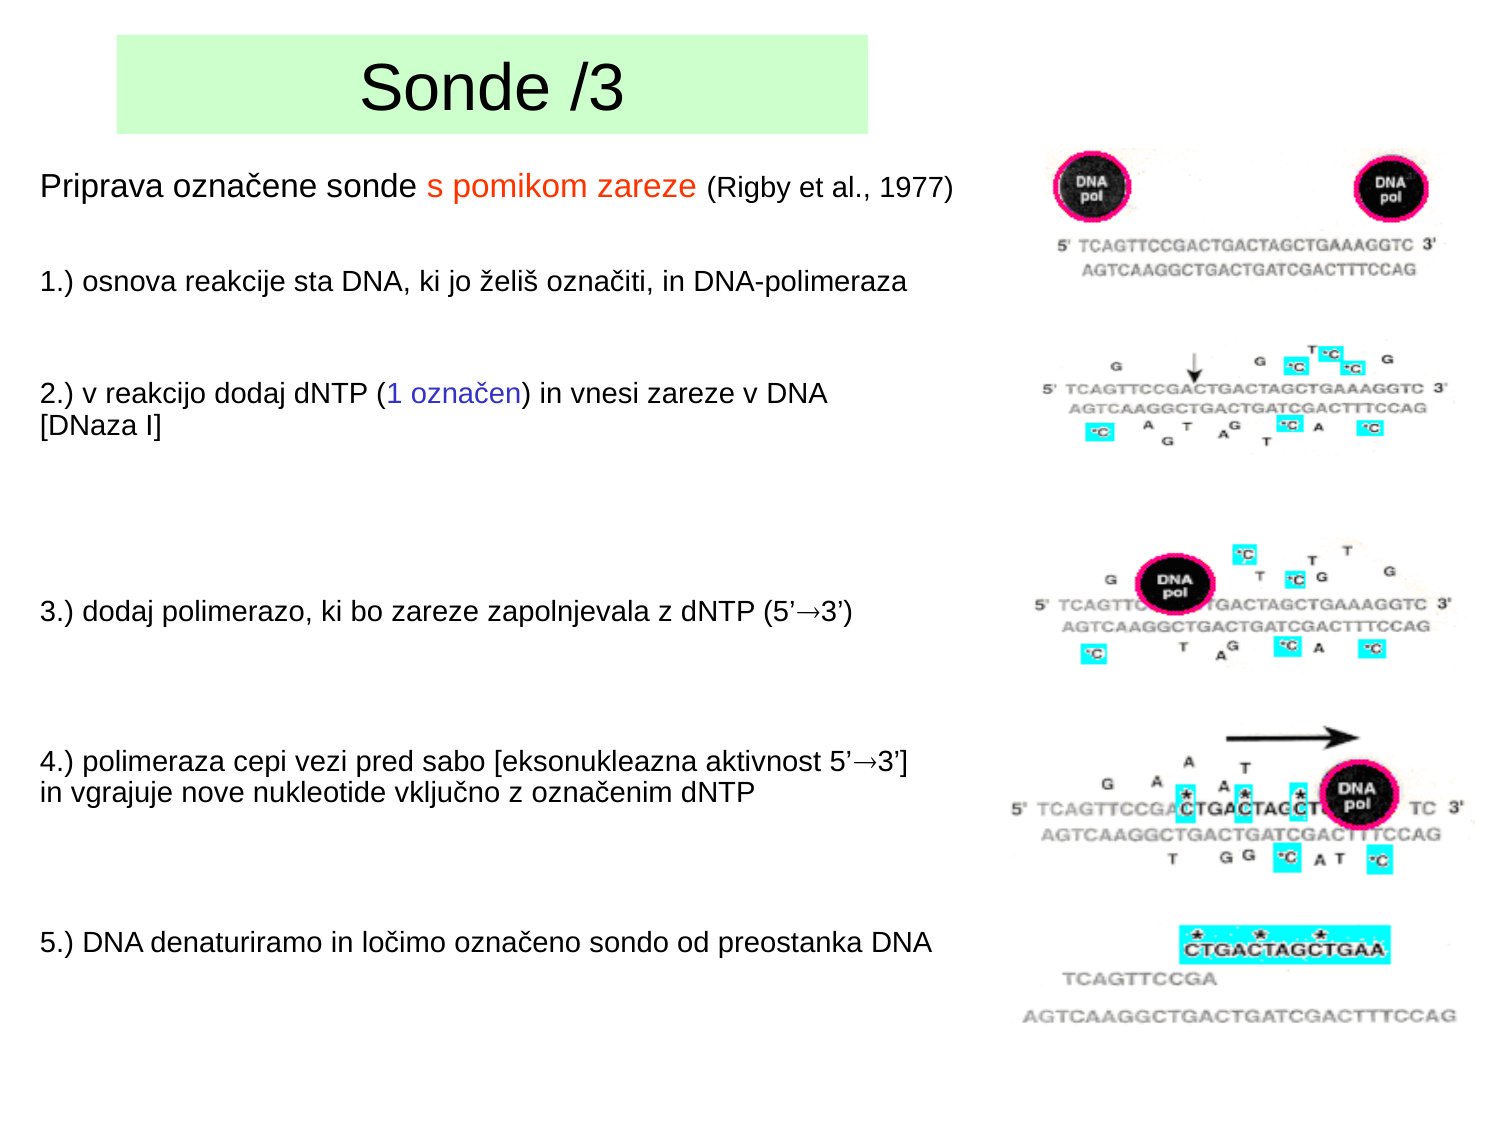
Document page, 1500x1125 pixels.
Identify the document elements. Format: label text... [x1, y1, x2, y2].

picture [999, 922, 1473, 1035]
list Priprava označene sonde s pomikom zareze (Rigby et al., 1977) 1.) osnova reakcije sta DNA, ki jo želiš označiti, in DNA-polimeraza 2.) v reakcijo dodaj dNTP (1 označen) in vnesi zareze v DNA [DNaza I] 3.) dodaj polimerazo, ki bo zareze zapolnjevala z dNTP (5’3’) 4.) polimeraza cepi vezi pred sabo [eksonukleazna aktivnost 5’3’] in vgrajuje nove nukleotide vključno z označenim dNTP 5.) DNA denaturiramo in ločimo označeno sondo od preostanka DNA [24, 160, 1025, 1091]
picture [999, 712, 1475, 882]
picture [1025, 537, 1469, 675]
title Sonde /3 [116, 34, 869, 134]
picture [1033, 337, 1457, 456]
picture [1045, 148, 1446, 291]
